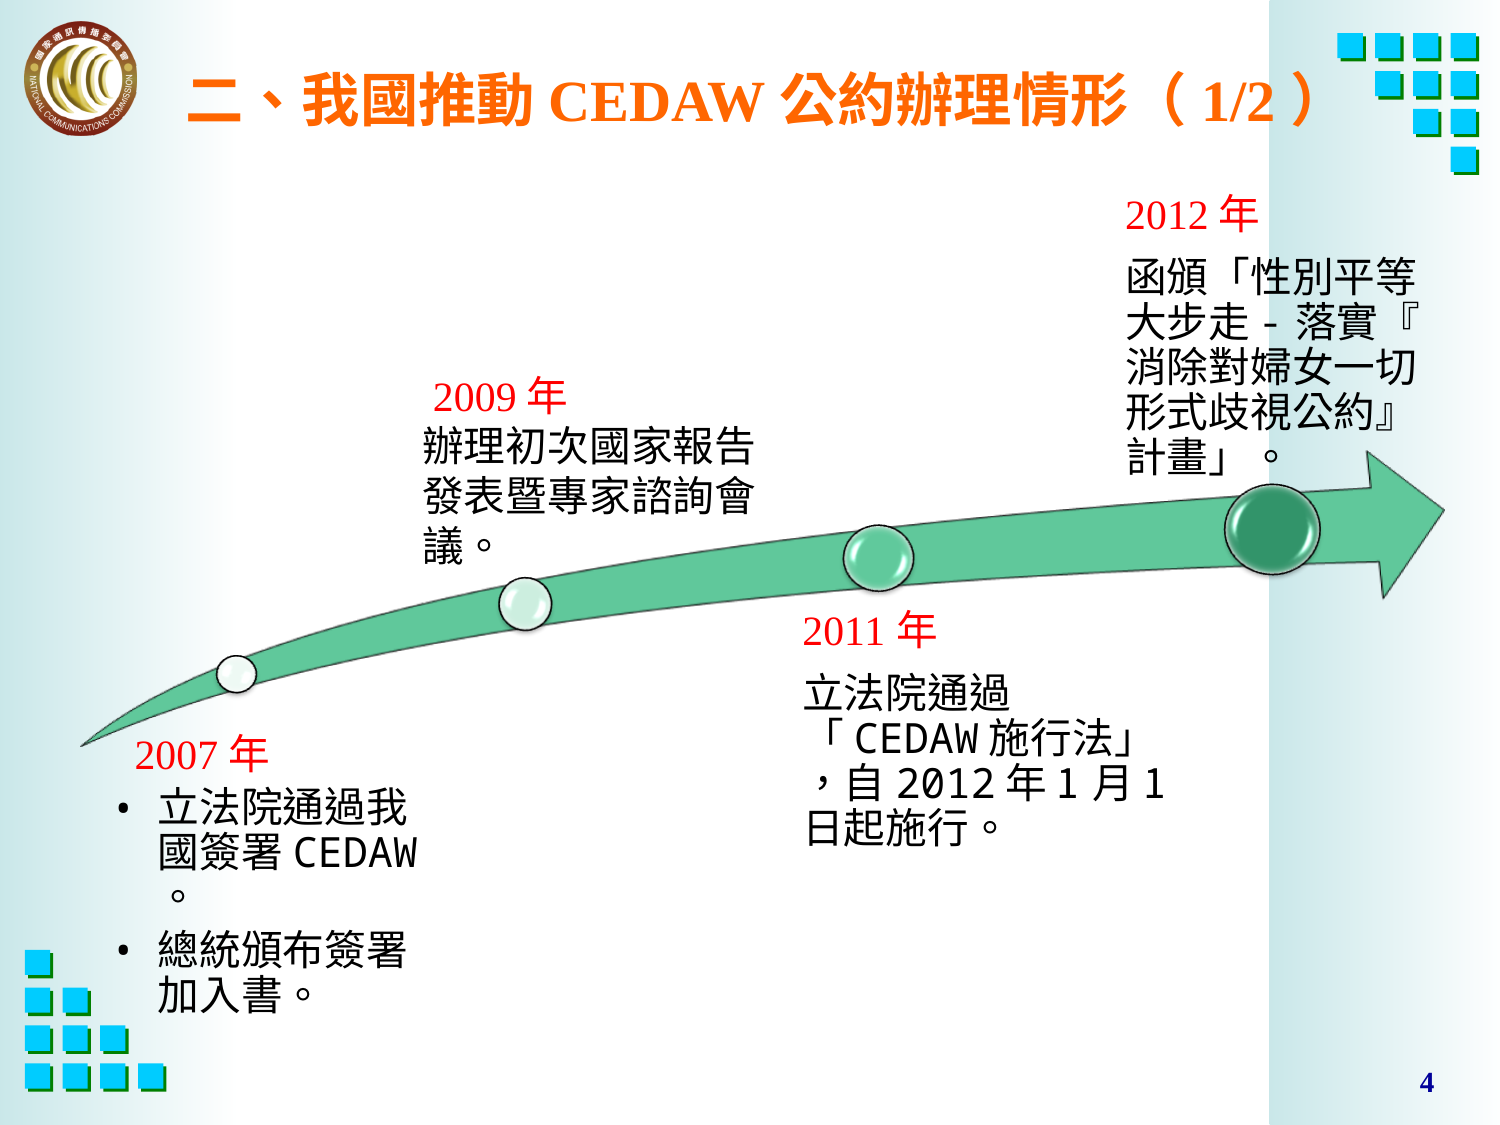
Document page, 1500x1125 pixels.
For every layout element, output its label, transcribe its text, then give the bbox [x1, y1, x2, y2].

title 二、我國推動CEDAW公約辦理情形（1/2） [110, 35, 1424, 161]
text_box 立法院通過我國簽署CEDAW。 總統頒布簽署加入書。 [88, 786, 431, 1118]
text_box 2011年 立法院通過「CEDAW施行法」，自2012年1月1日起施行。 [761, 609, 1188, 930]
text_box 2007年 [112, 733, 390, 977]
picture [78, 448, 1447, 749]
text_box 2012年 函頒「性別平等大步走-落實『消除對婦女一切形式歧視公約』計畫」。 [1068, 193, 1453, 598]
text_box 2009年 辦理初次國家報告發表暨專家諮詢會議。 [407, 361, 783, 578]
picture [24, 21, 137, 136]
